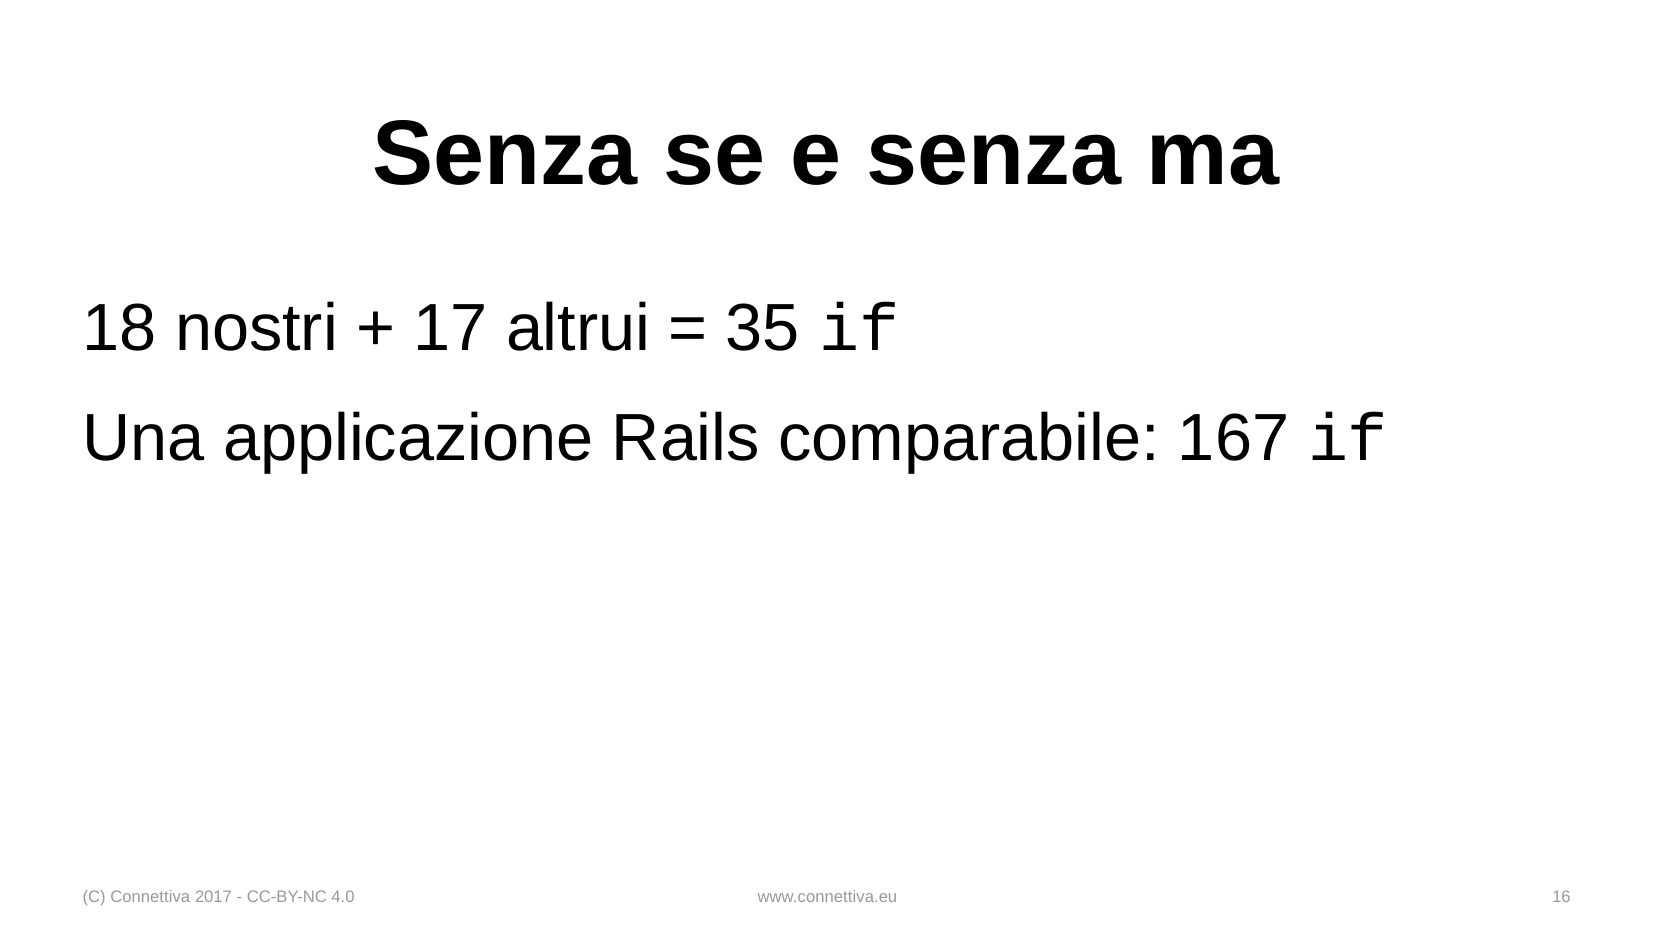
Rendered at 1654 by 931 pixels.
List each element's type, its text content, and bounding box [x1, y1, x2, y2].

title Senza se e senza ma [82, 49, 1571, 257]
list 18 nostri + 17 altrui = 35 if Una applicazione Rails comparabile: 167 if [82, 290, 1571, 931]
